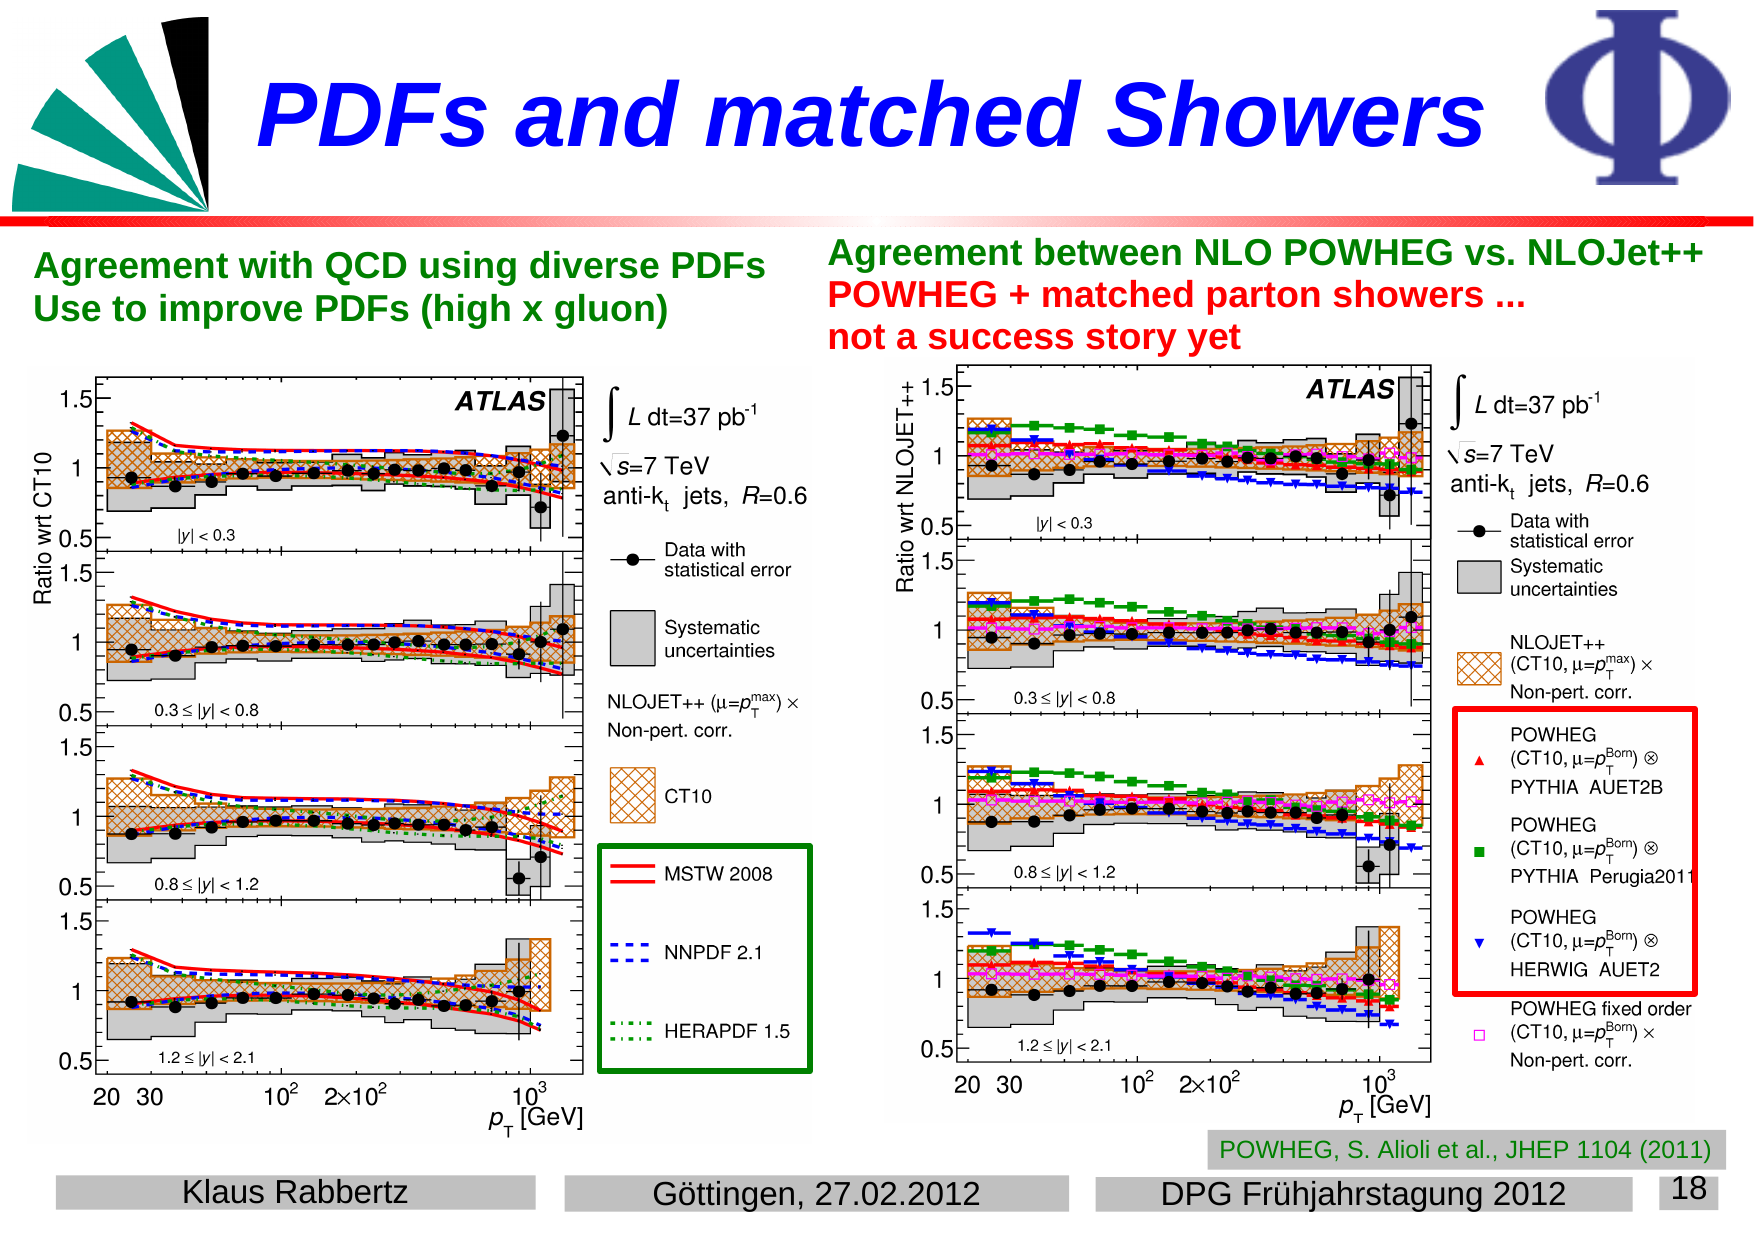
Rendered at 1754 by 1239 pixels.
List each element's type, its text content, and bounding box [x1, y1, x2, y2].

picture [27, 366, 812, 1144]
picture [884, 364, 1695, 1123]
picture [602, 849, 807, 1068]
title PDFs and matched Showers [220, 16, 1525, 213]
picture [1545, 10, 1731, 185]
picture [12, 17, 209, 214]
text_box Agreement with QCD using diverse PDFs Use to improve PDFs (high x gluon) [21, 239, 778, 335]
text_box POWHEG, S. Alioli et al., JHEP 1104 (2011) [1207, 1129, 1727, 1170]
text_box Agreement between NLO POWHEG vs. NLOJet++ POWHEG + matched parton showers ... not a success story yet [815, 225, 1717, 364]
picture [1458, 712, 1692, 991]
